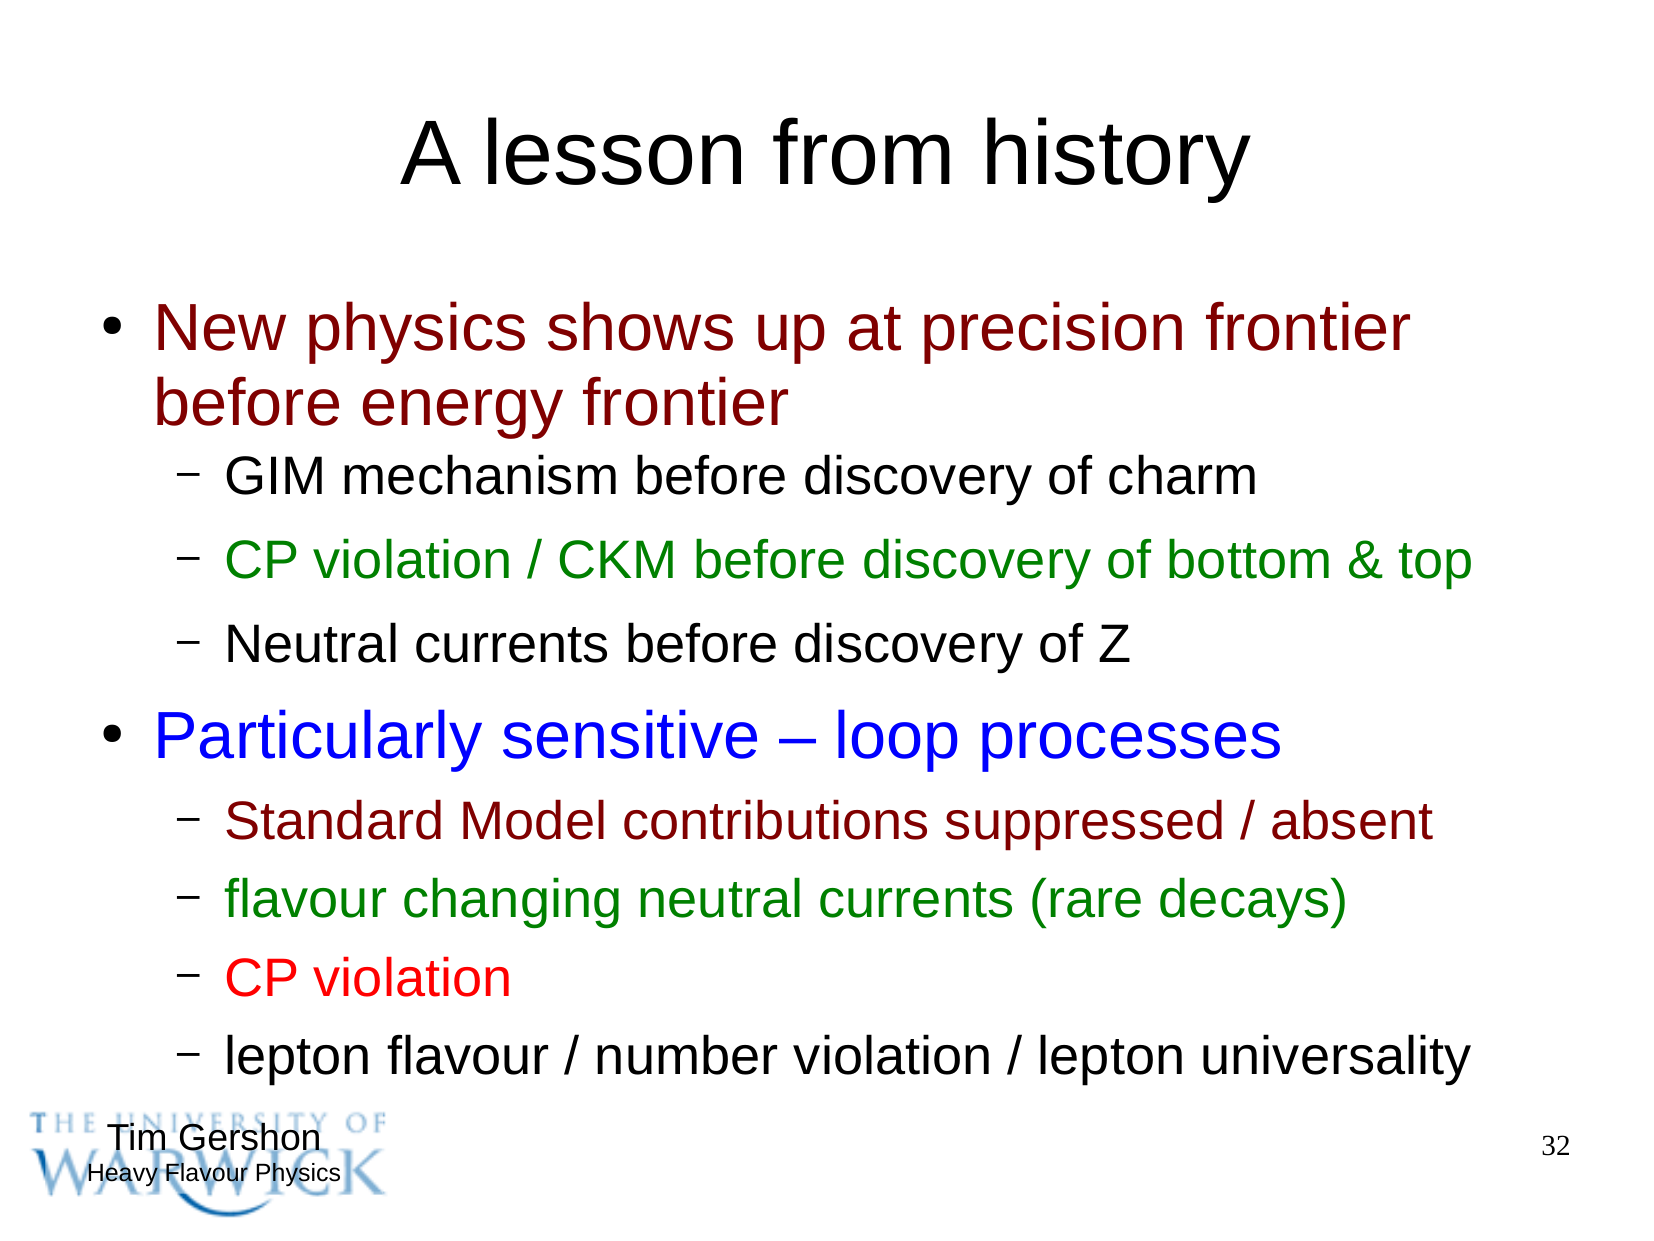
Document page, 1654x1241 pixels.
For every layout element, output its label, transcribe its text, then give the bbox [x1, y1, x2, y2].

title A lesson from history [82, 56, 1571, 250]
picture [19, 1106, 406, 1232]
text_box Tim Gershon Heavy Flavour Physics [45, 1108, 383, 1194]
list New physics shows up at precision frontier before energy frontier GIM mechanism before discovery of charm CP violation / CKM before discovery of bottom & top Neutral currents before discovery of Z Particularly sensitive – loop processes Standard Model contributions suppressed / absent flavour changing neutral currents (rare decays) CP violation lepton flavour / number violation / lepton universality [82, 290, 1571, 1094]
